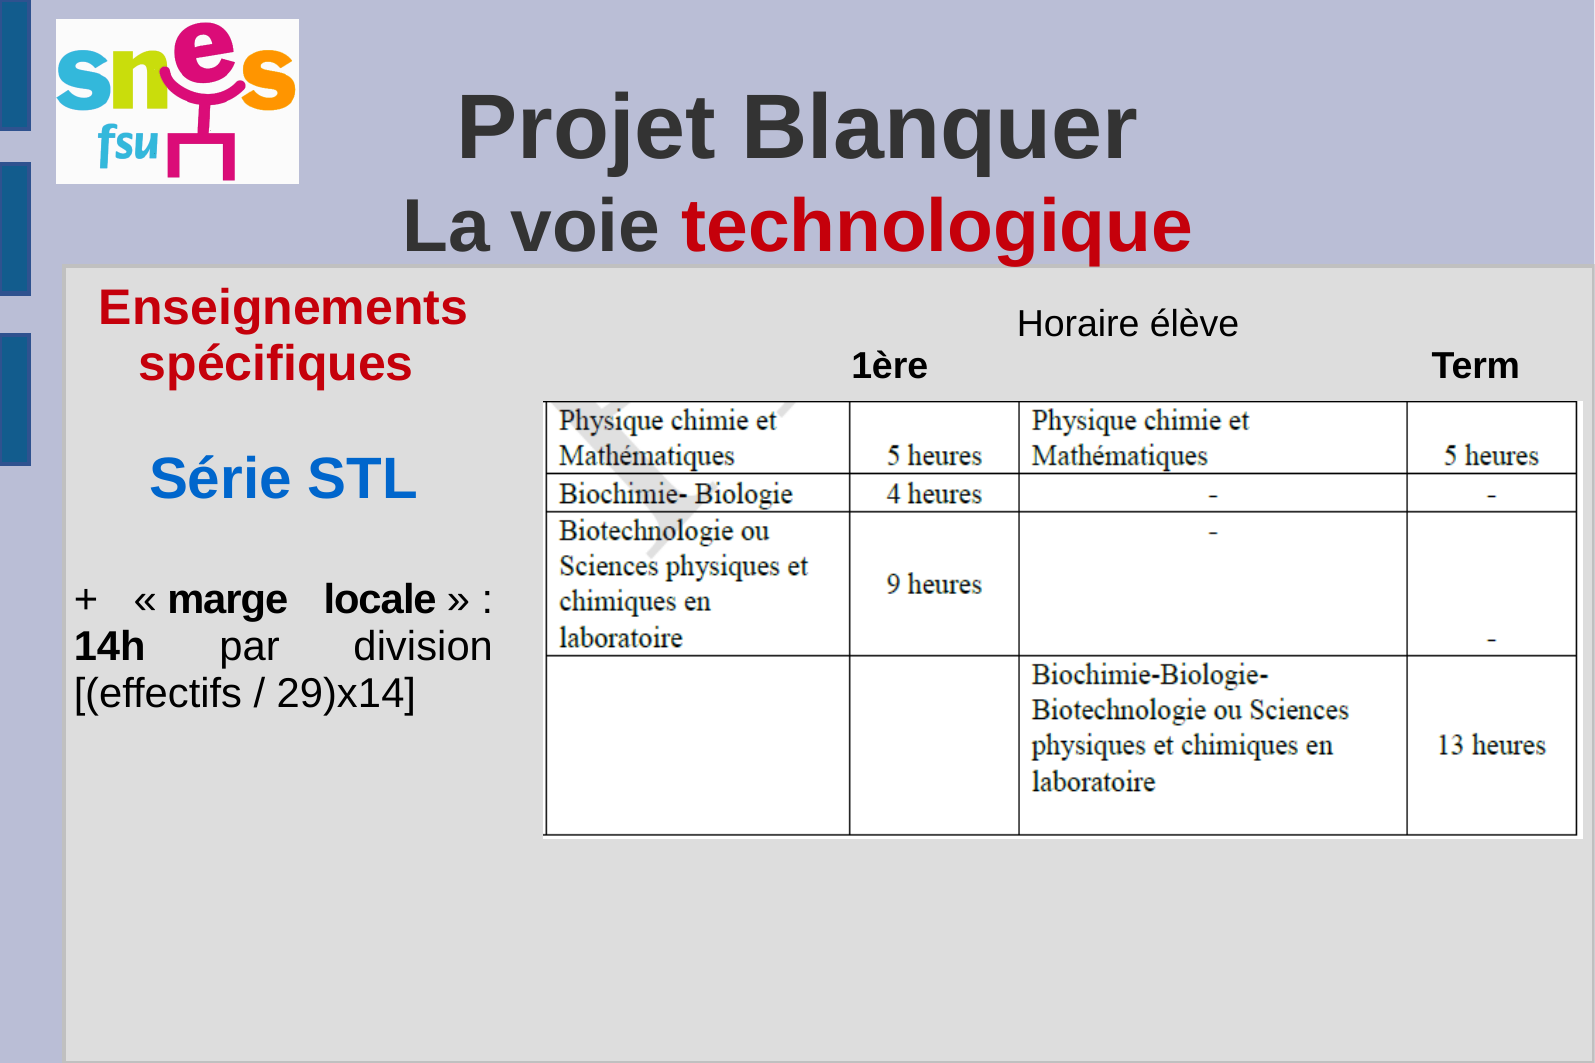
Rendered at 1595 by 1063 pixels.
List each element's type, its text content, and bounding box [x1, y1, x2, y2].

picture [543, 401, 1583, 839]
text_box [508, 307, 1512, 485]
picture [56, 19, 299, 184]
text_box Enseignements spécifiques Série STL + « marge locale » : 14h par division [(effectifs / 29)x14] [59, 271, 508, 827]
text_box Horaire élève 1ère Term [673, 295, 1583, 396]
title Projet Blanquer La voie technologique [117, 64, 1479, 270]
